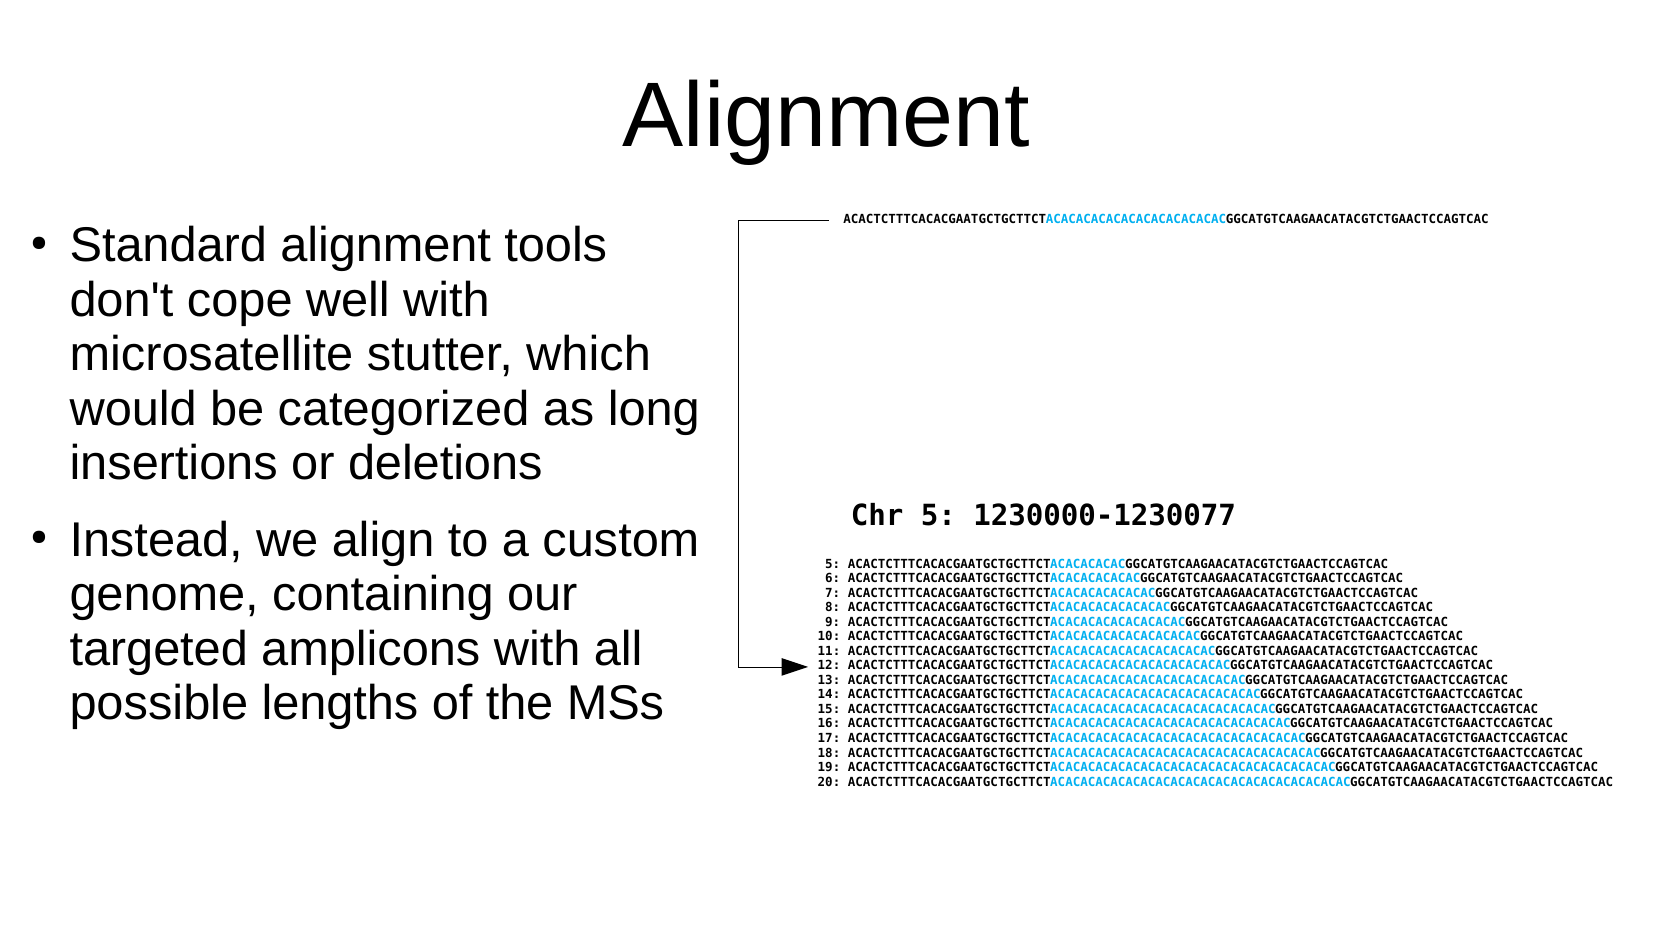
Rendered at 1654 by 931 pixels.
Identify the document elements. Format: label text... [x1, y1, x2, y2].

text_box ACACTCTTTCACACGAATGCTGCTTCTACACACACACACACACACACACACGGCATGTCAAGAACATACGTCTGAACTCCAGTCAC [828, 204, 1520, 237]
title Alignment [82, 37, 1571, 193]
text_box Chr 5: 1230000-1230077 [835, 490, 1378, 549]
list Standard alignment tools don't cope well with microsatellite stutter, which would be categorized as long insertions or deletions Instead, we align to a custom genome, containing our targeted amplicons with all possible lengths of the MSs [17, 217, 703, 758]
text_box 5: ACACTCTTTCACACGAATGCTGCTTCTACACACACACGGCATGTCAAGAACATACGTCTGAACTCCAGTCAC 6: ACACTCTTTCACACGAATGCTGCTTCTACACACACACACGGCATGTCAAGAACATACGTCTGAACTCCAGTCAC 7: ACACTCTTTCACACGAATGCTGCTTCTACACACACACACACGGCATGTCAAGAACATACGTCTGAACTCCAGTCAC 8: ACACTCTTTCACACGAATGCTGCTTCTACACACACACACACACGGCATGTCAAGAACATACGTCTGAACTCCAGTCAC 9: ACACTCTTTCACACGAATGCTGCTTCTACACACACACACACACACGGCATGTCAAGAACATACGTCTGAACTCCAGTCAC 10: ACACTCTTTCACACGAATGCTGCTTCTACACACACACACACACACACGGCATGTCAAGAACATACGTCTGAACTCCAGTCAC 11: ACACTCTTTCACACGAATGCTGCTTCTACACACACACACACACACACACGGCATGTCAAGAACATACGTCTGAACTCCAGTCAC 12: ACACTCTTTCACACGAATGCTGCTTCTACACACACACACACACACACACACGGCATGTCAAGAACATACGTCTGAACTCCAGTCAC 13: ACACTCTTTCACACGAATGCTGCTTCTACACACACACACACACACACACACACGGCATGTCAAGAACATACGTCTGAACTCCAGTCAC 14: ACACTCTTTCACACGAATGCTGCTTCTACACACACACACACACACACACACACACGGCATGTCAAGAACATACGTCTGAACTCCAGTCAC 15: ACACTCTTTCACACGAATGCTGCTTCTACACACACACACACACACACACACACACACGGCATGTCAAGAACATACGTCTGAACTCCAGTCAC 16: ACACTCTTTCACACGAATGCTGCTTCTACACACACACACACACACACACACACACACACGGCATGTCAAGAACATACGTCTGAACTCCAGTCAC 17: ACACTCTTTCACACGAATGCTGCTTCTACACACACACACACACACACACACACACACACACGGCATGTCAAGAACATACGTCTGAACTCCAGTCAC 18: ACACTCTTTCACACGAATGCTGCTTCTACACACACACACACACACACACACACACACACACACGGCATGTCAAGAACATACGTCTGAACTCCAGTCAC 19: ACACTCTTTCACACGAATGCTGCTTCTACACACACACACACACACACACACACACACACACACACGGCATGTCAAGAACATACGTCTGAACTCCAGTCAC 20: ACACTCTTTCACACGAATGCTGCTTCTACACACACACACACACACACACACACACACACACACACACGGCATGTCAAGAACATACGTCTGAACTCCAGTCAC [802, 549, 1642, 797]
